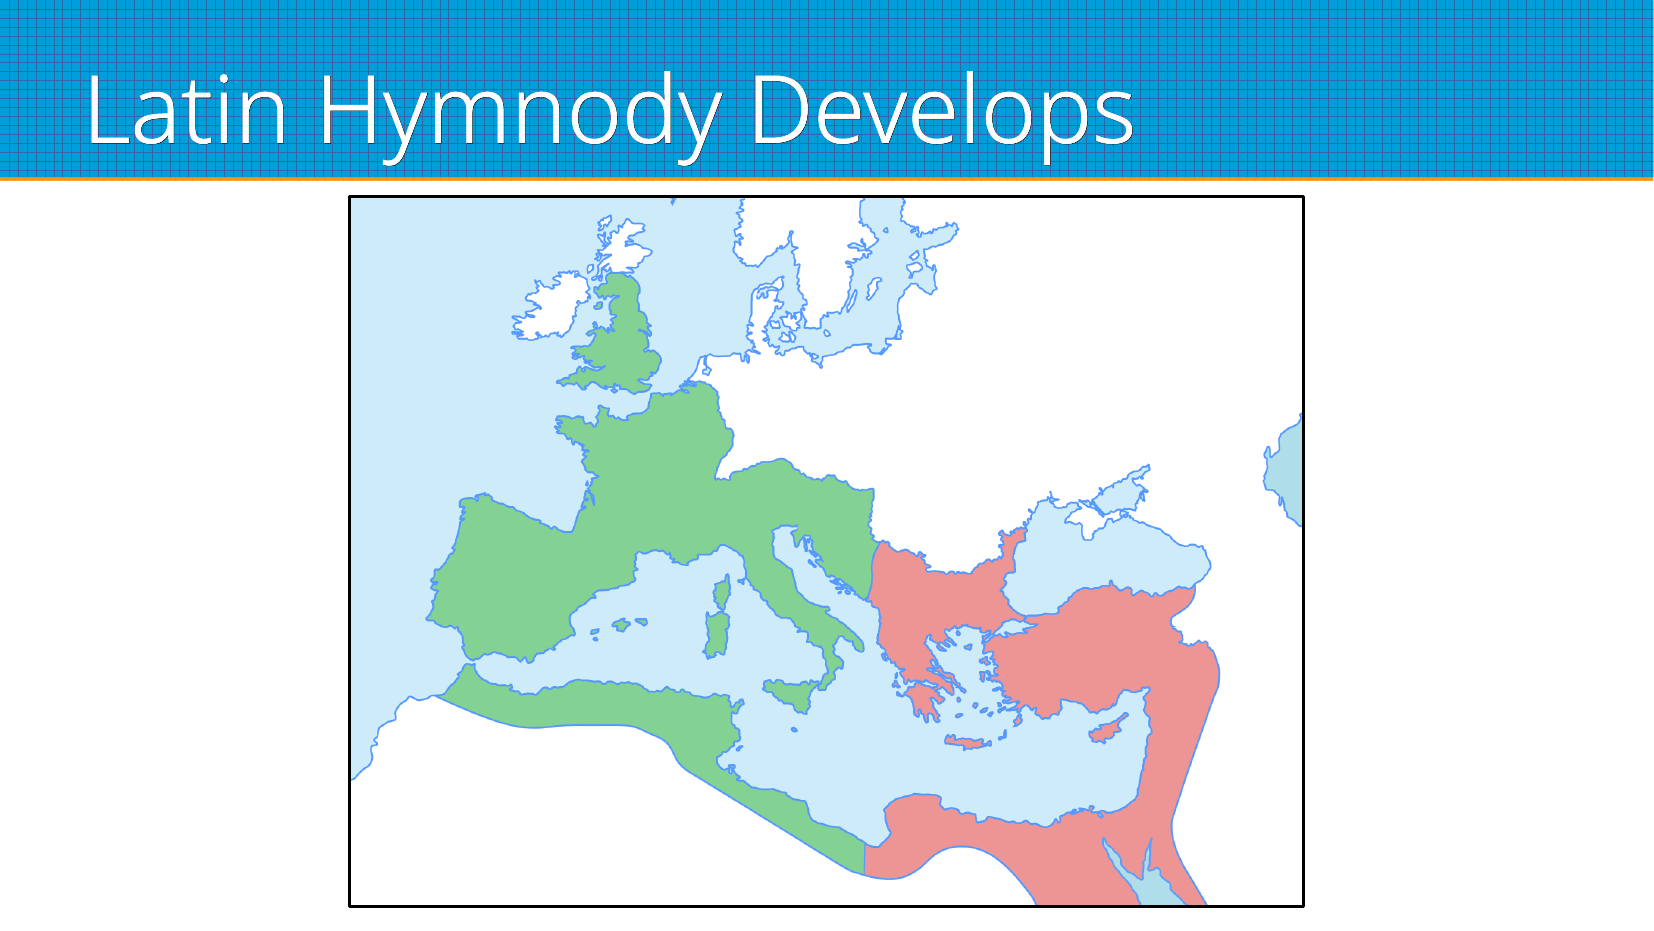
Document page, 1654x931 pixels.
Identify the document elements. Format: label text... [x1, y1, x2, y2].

title Latin Hymnody Develops [82, 14, 1571, 171]
picture [351, 198, 1303, 906]
